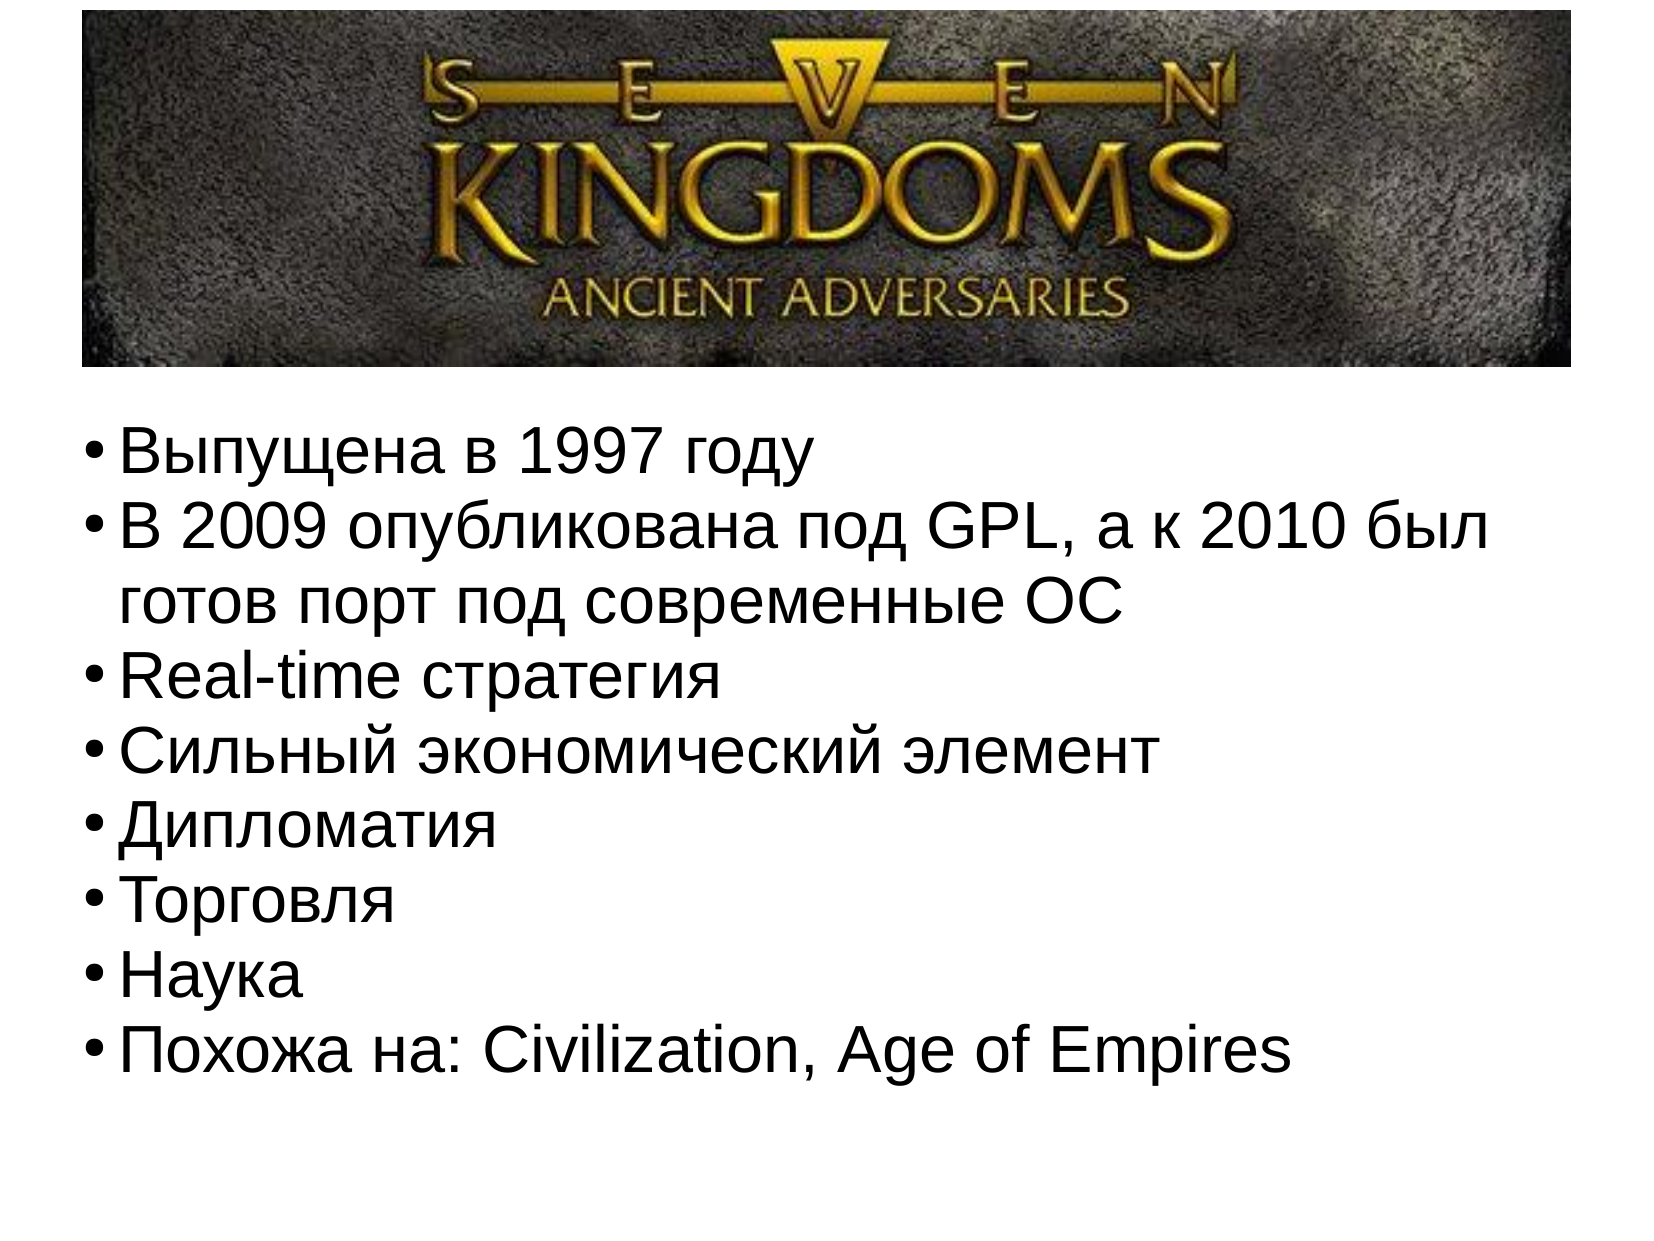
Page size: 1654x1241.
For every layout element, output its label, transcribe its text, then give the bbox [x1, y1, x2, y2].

subtitle Выпущена в 1997 году В 2009 опубликована под GPL, а к 2010 был готов порт под современные ОС Real-time стратегия Сильный экономический элемент Дипломатия Торговля Наука Похожа на: Civilization, Age of Empires [82, 366, 1571, 1134]
picture [82, 10, 1571, 366]
